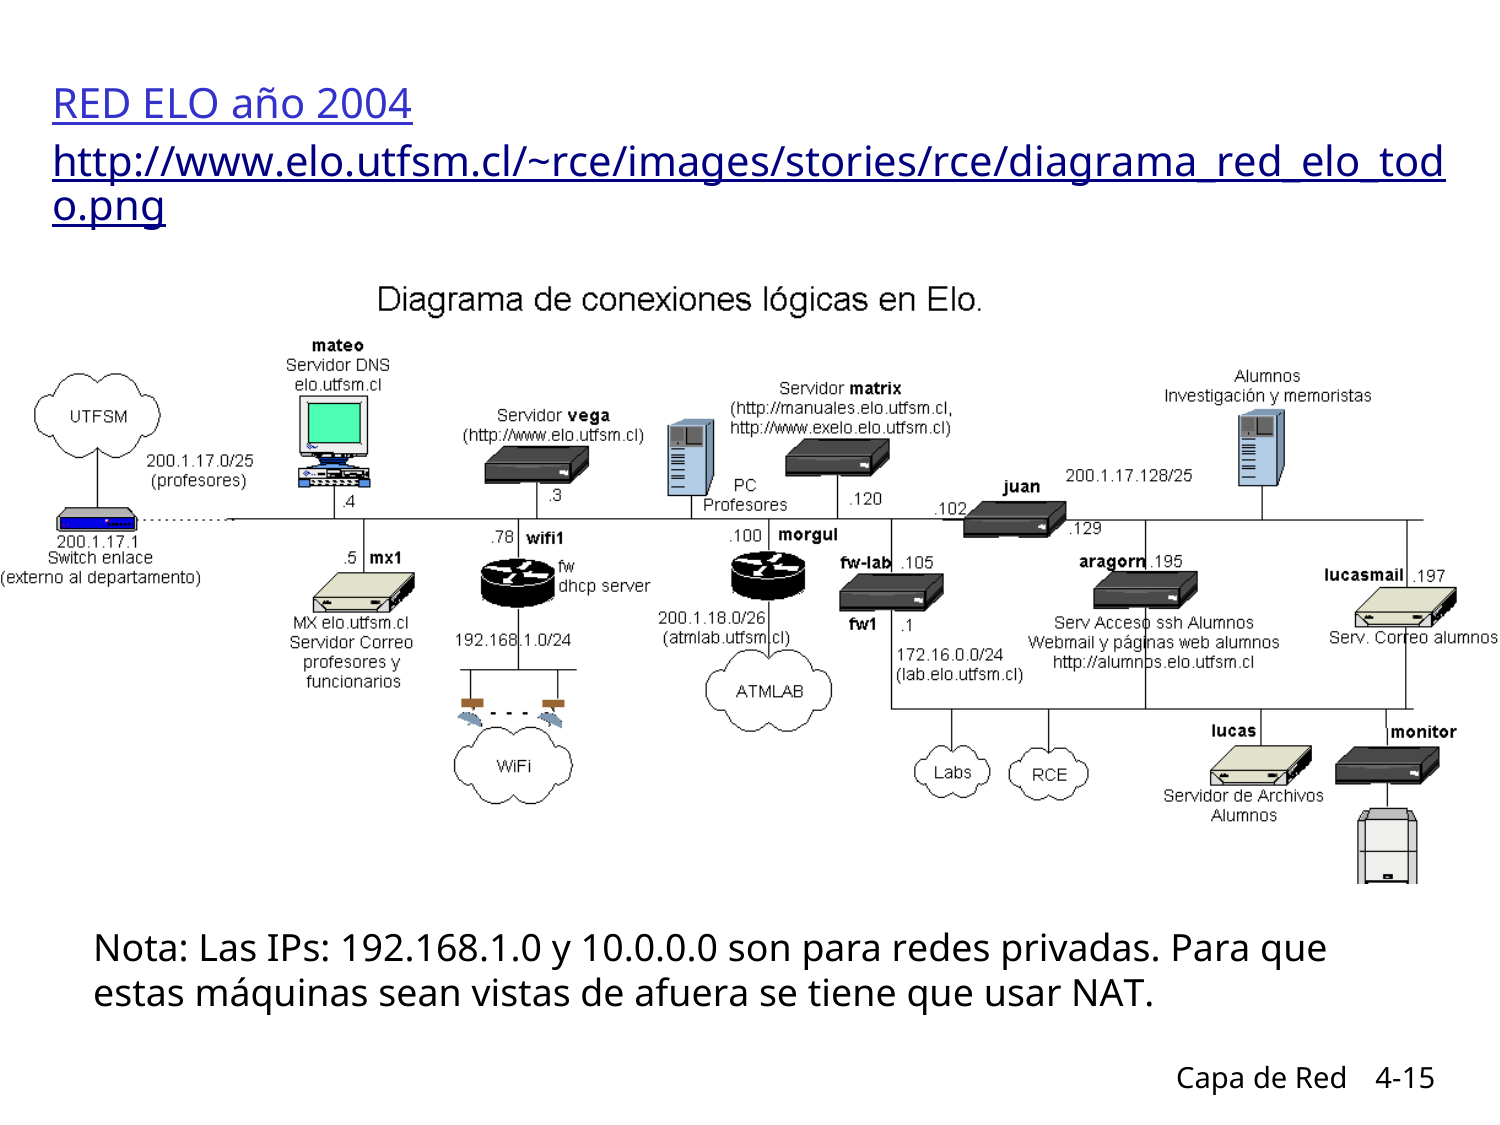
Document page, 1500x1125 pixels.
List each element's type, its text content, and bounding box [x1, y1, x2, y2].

text_box Nota: Las IPs: 192.168.1.0 y 10.0.0.0 son para redes privadas. Para que estas máquinas sean vistas de afuera se tiene que usar NAT. [78, 916, 1354, 1022]
picture [0, 279, 1500, 884]
title RED ELO año 2004 http://www.elo.utfsm.cl/~rce/images/stories/rce/diagrama_red_elo_todo.png [37, 37, 1463, 226]
